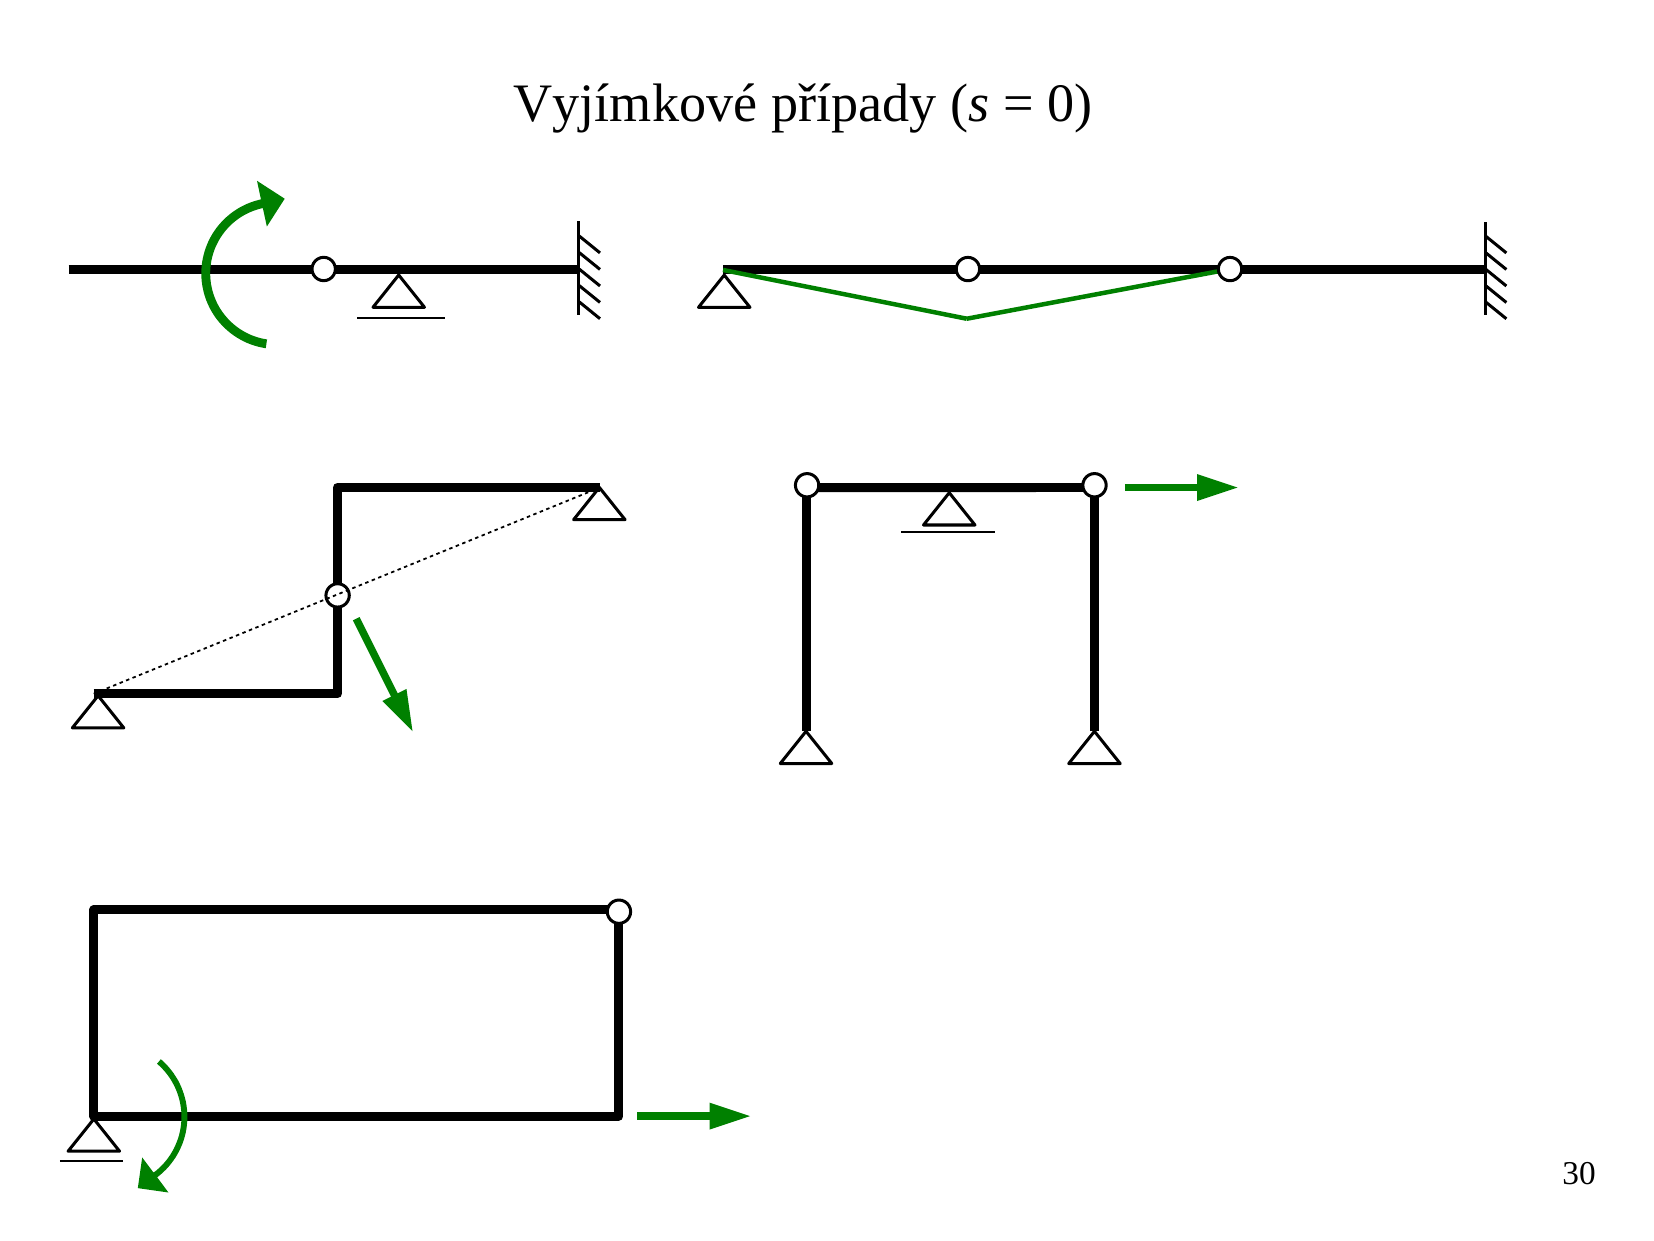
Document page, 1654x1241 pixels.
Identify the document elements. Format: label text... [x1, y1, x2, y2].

text_box [1082, 473, 1107, 497]
text_box [201, 180, 285, 349]
text_box [956, 257, 980, 281]
text_box [325, 583, 350, 608]
text_box [311, 257, 336, 281]
text_box [607, 900, 631, 924]
text_box [137, 1059, 188, 1193]
title Vyjímkové případy (s = 0) [59, 7, 1548, 200]
text_box [1218, 257, 1242, 281]
text_box [795, 473, 819, 497]
